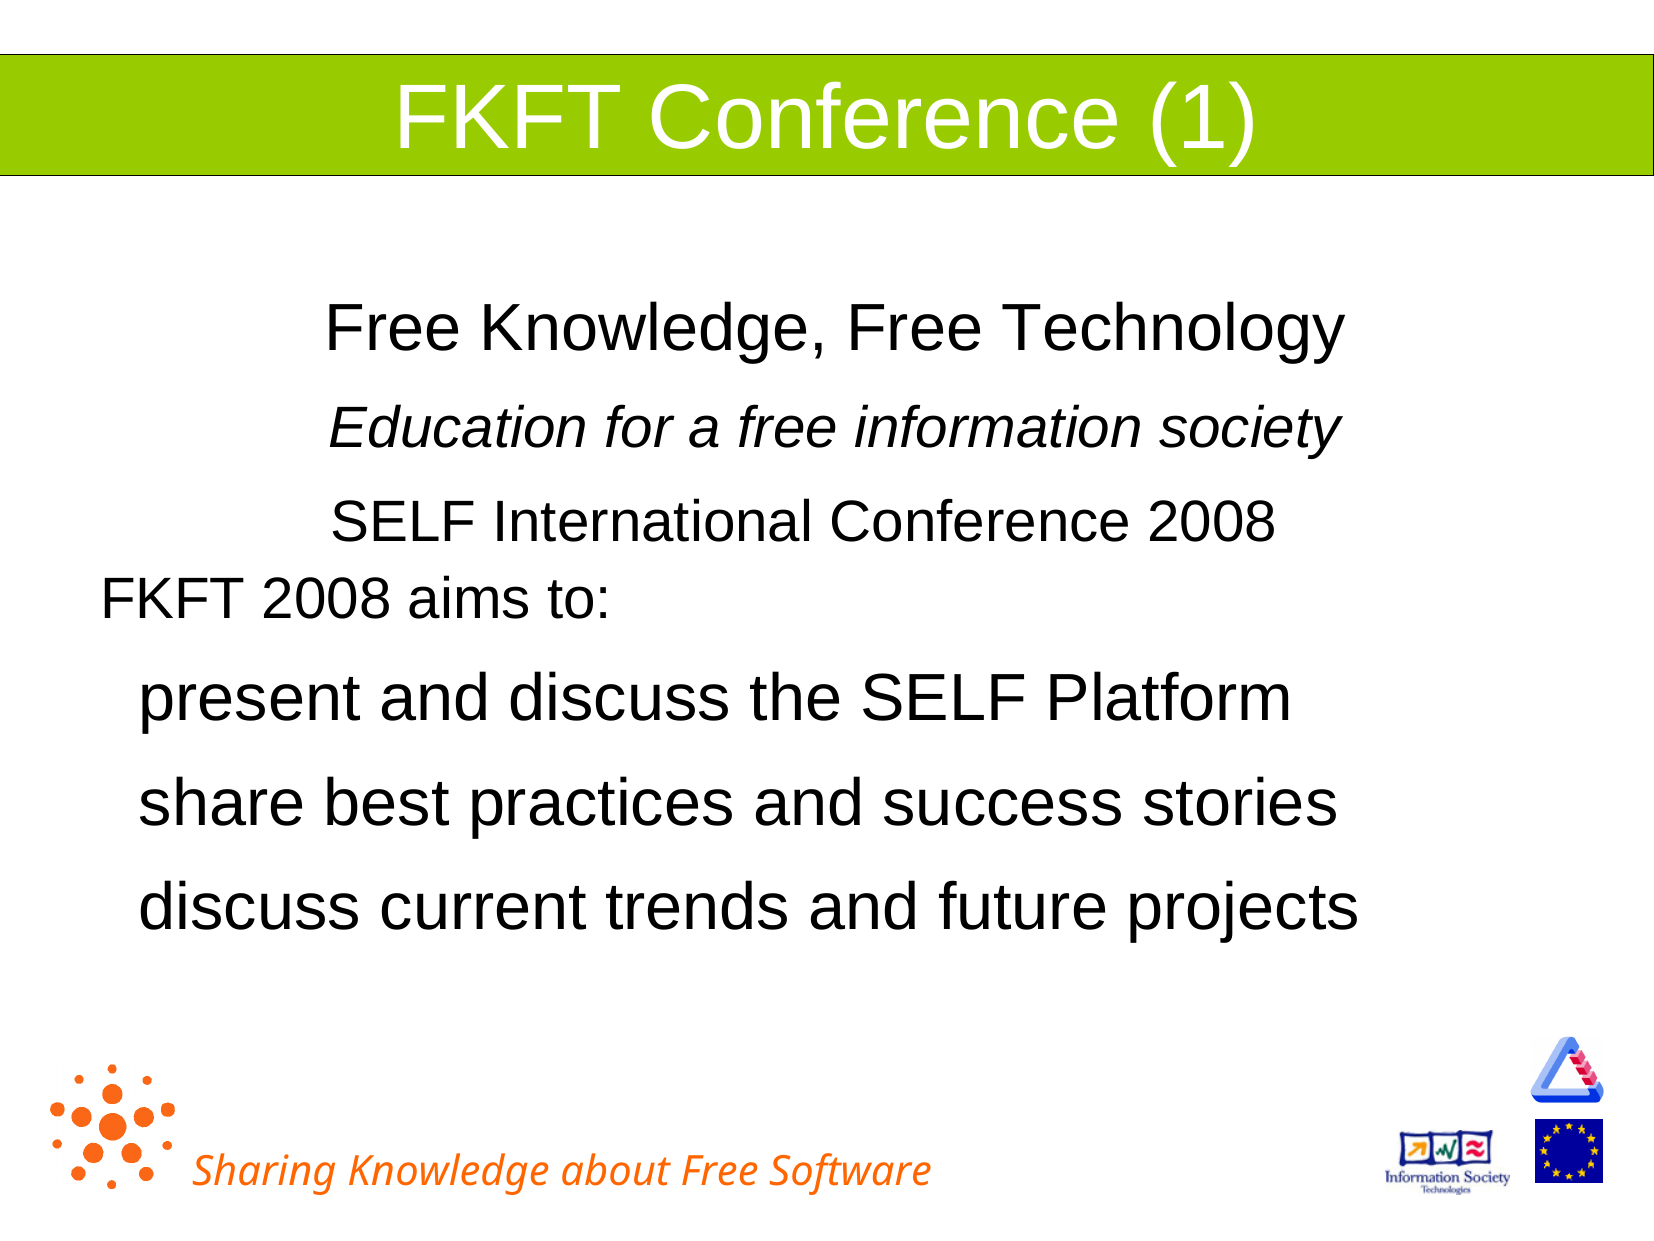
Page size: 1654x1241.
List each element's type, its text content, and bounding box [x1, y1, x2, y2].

list Free Knowledge, Free Technology Education for a free information society SELF International Conference 2008 FKFT 2008 aims to: present and discuss the SELF Platform share best practices and success stories discuss current trends and future projects [82, 290, 1571, 1109]
picture [1385, 1130, 1510, 1195]
picture [1535, 1119, 1603, 1183]
picture [50, 1064, 175, 1189]
title FKFT Conference (1) [82, 48, 1571, 185]
picture [1571, 1036, 1604, 1104]
